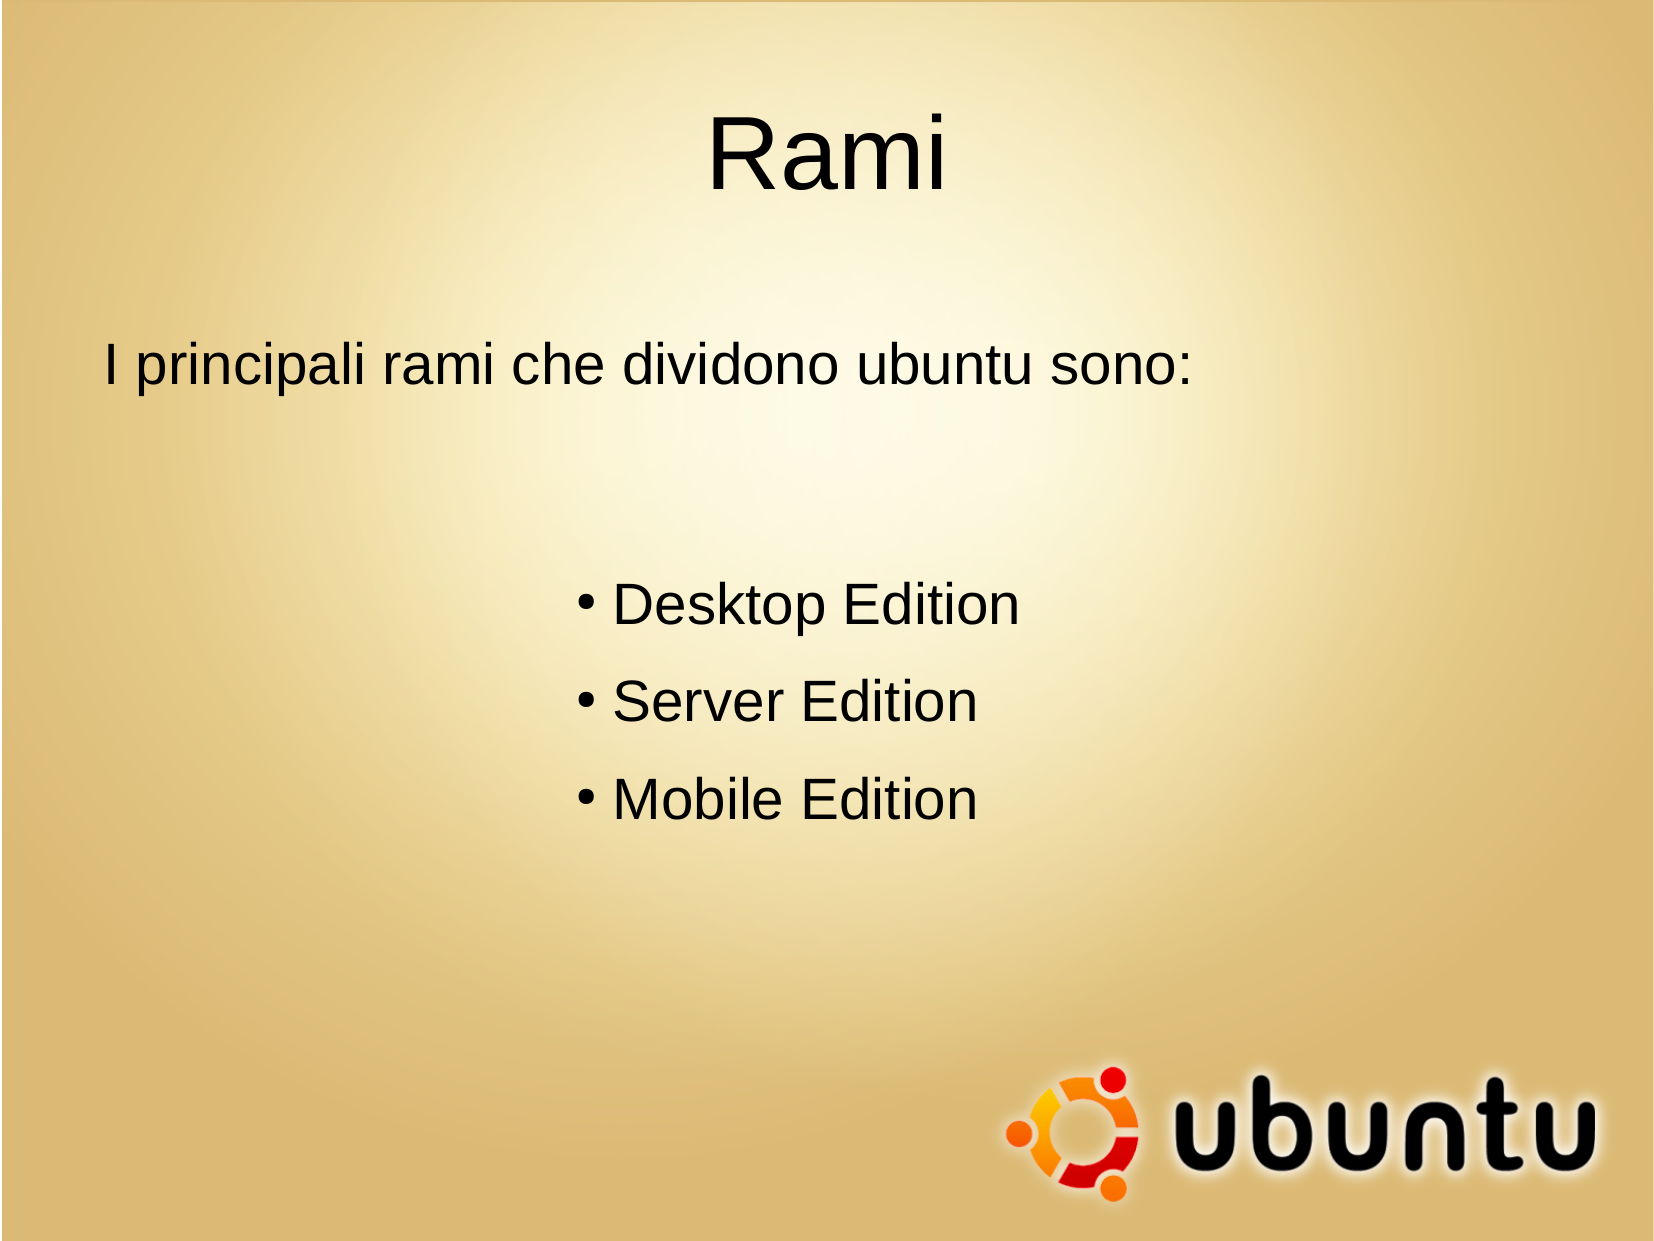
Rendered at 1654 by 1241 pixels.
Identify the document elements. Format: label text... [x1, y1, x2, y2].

picture [2, 0, 1654, 1241]
title Rami [82, 49, 1571, 257]
text_box Desktop Edition Server Edition Mobile Edition [561, 531, 1063, 837]
text_box I principali rami che dividono ubuntu sono: [88, 324, 1536, 413]
